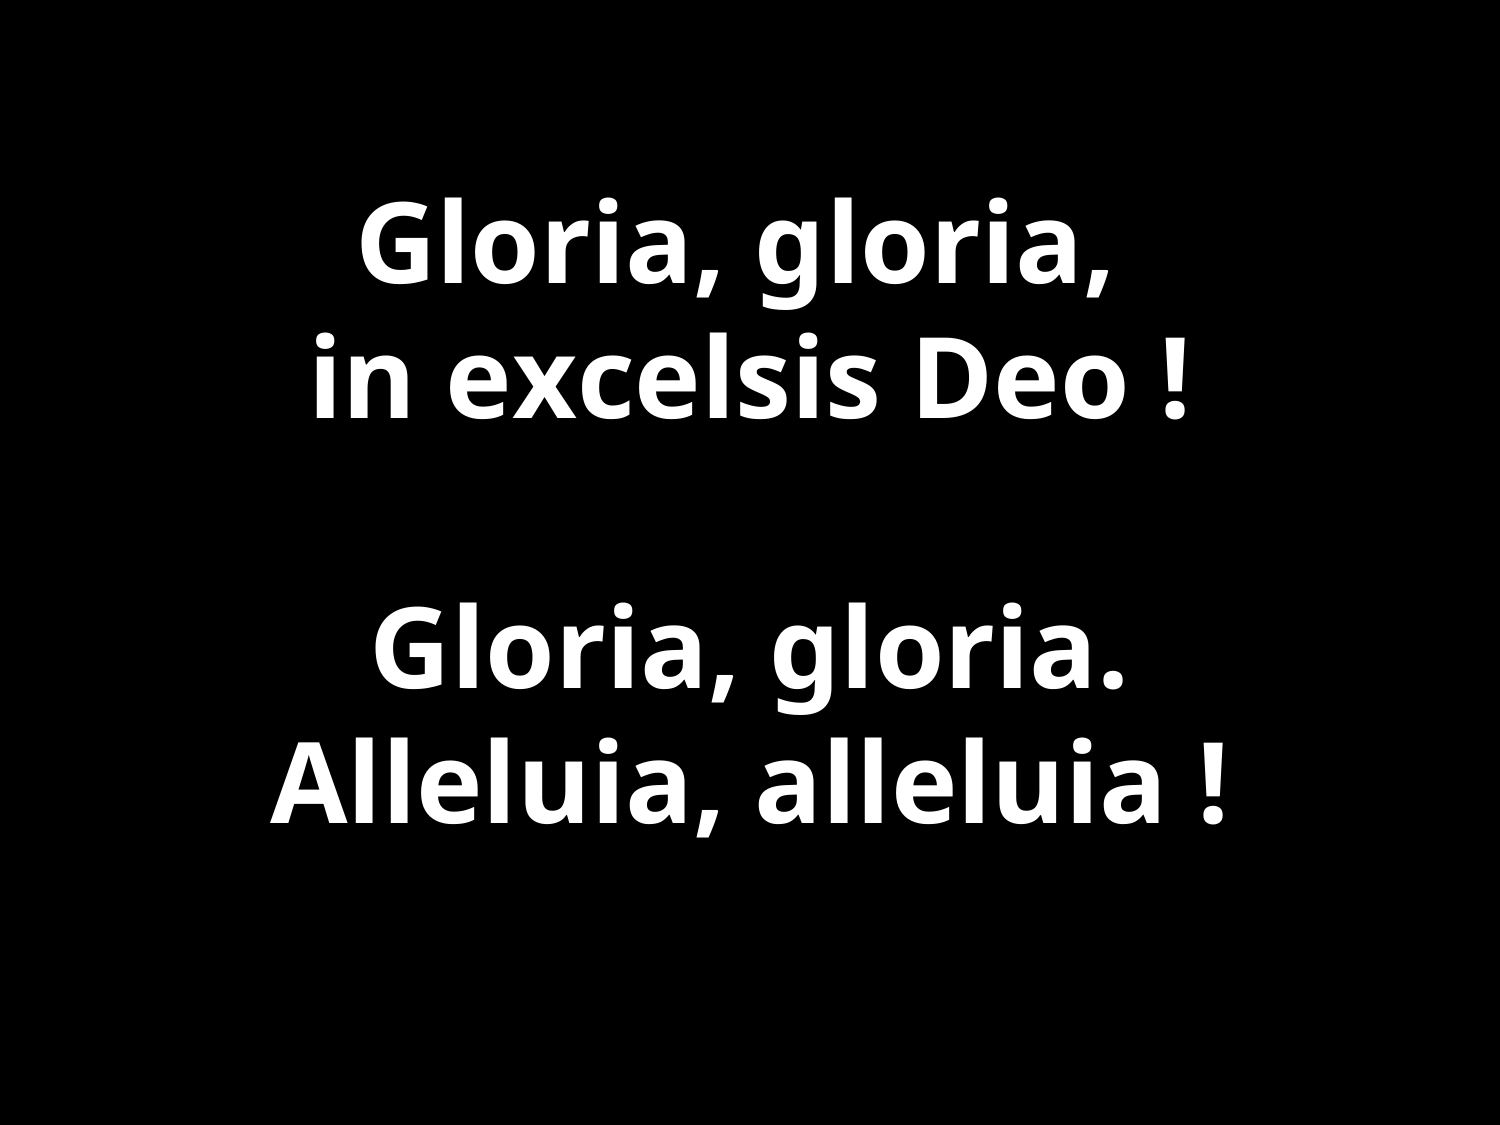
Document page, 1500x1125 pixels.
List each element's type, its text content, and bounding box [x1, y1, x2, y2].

text_box Gloria, gloria, in excelsis Deo ! Gloria, gloria. Alleluia, alleluia ! [0, 66, 1500, 591]
